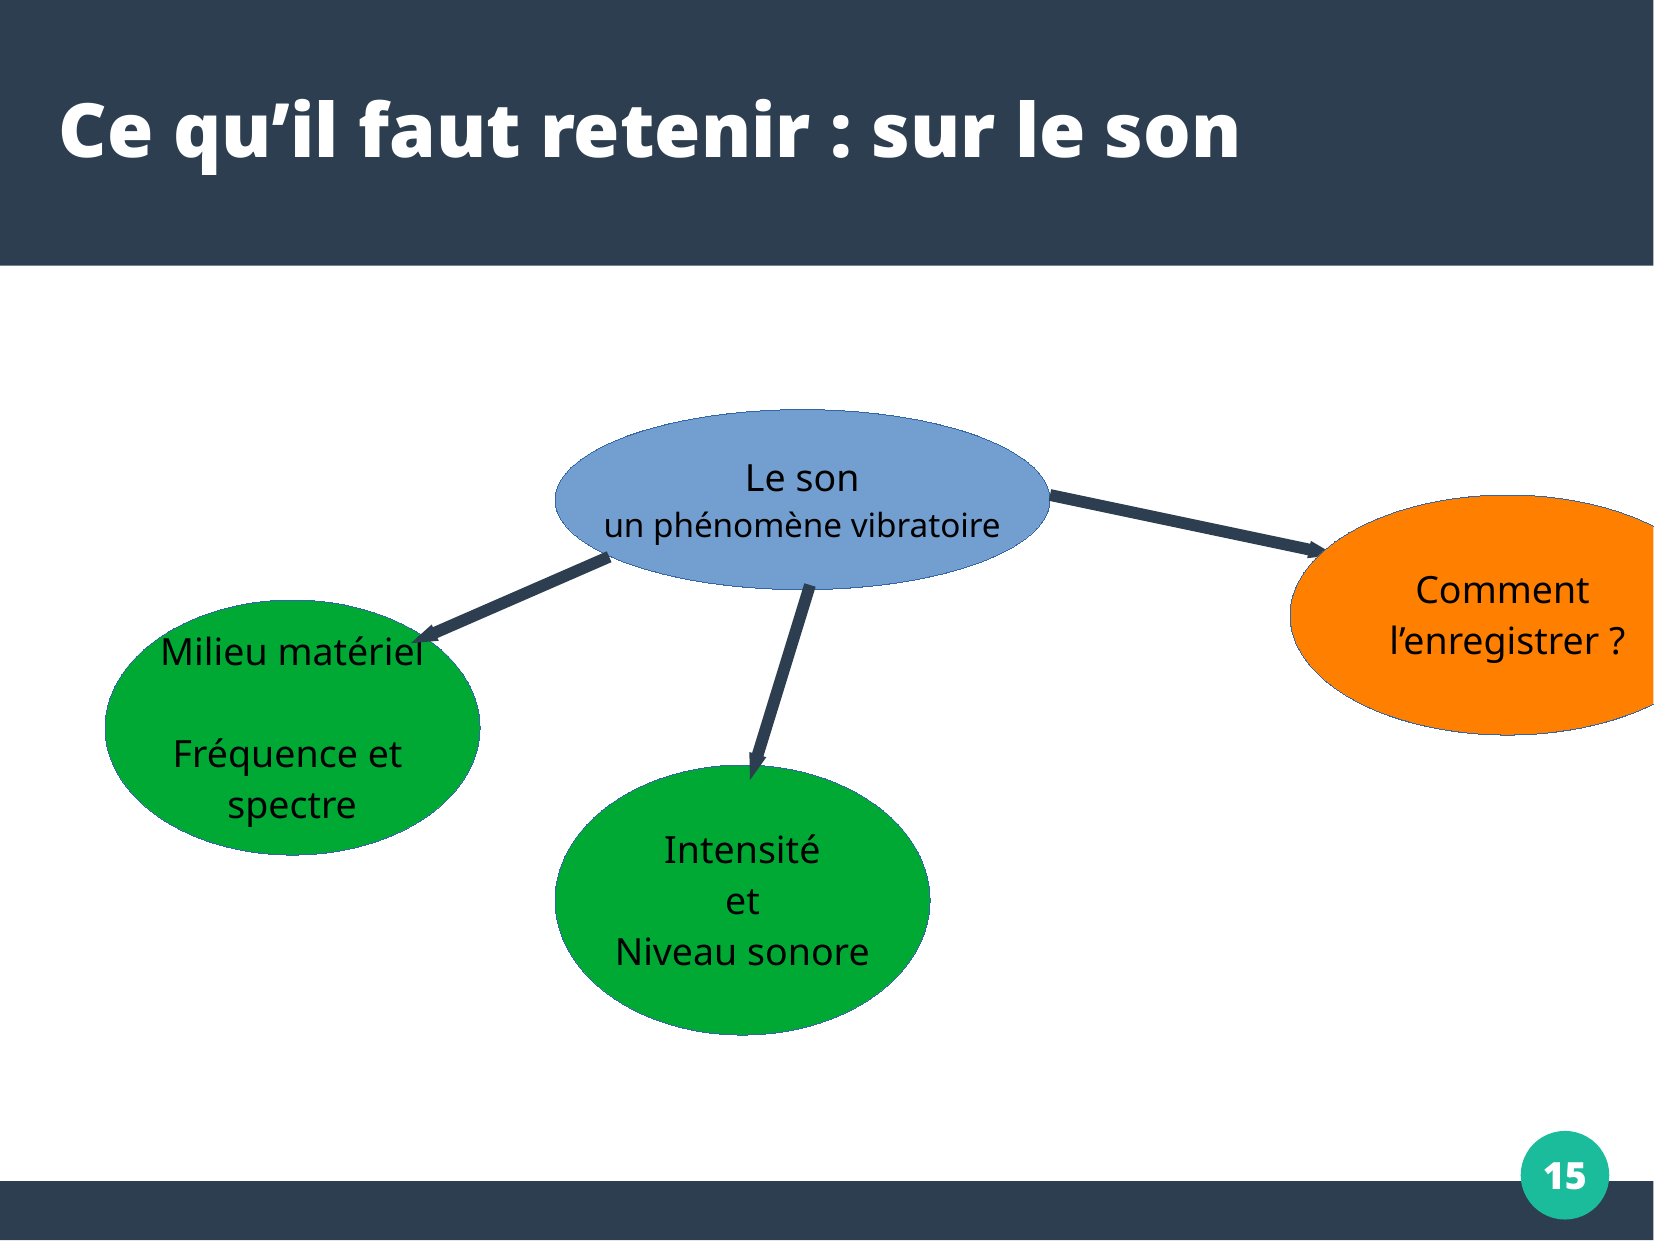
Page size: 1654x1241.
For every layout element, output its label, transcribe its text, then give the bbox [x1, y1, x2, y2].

title Ce qu’il faut retenir : sur le son [59, 49, 1595, 207]
text_box Intensité et Niveau sonore [555, 765, 931, 1036]
text_box Comment l’enregistrer ? [1290, 495, 1654, 736]
text_box Le son un phénomène vibratoire [555, 409, 1050, 590]
text_box Milieu matériel Fréquence et spectre [105, 600, 481, 856]
